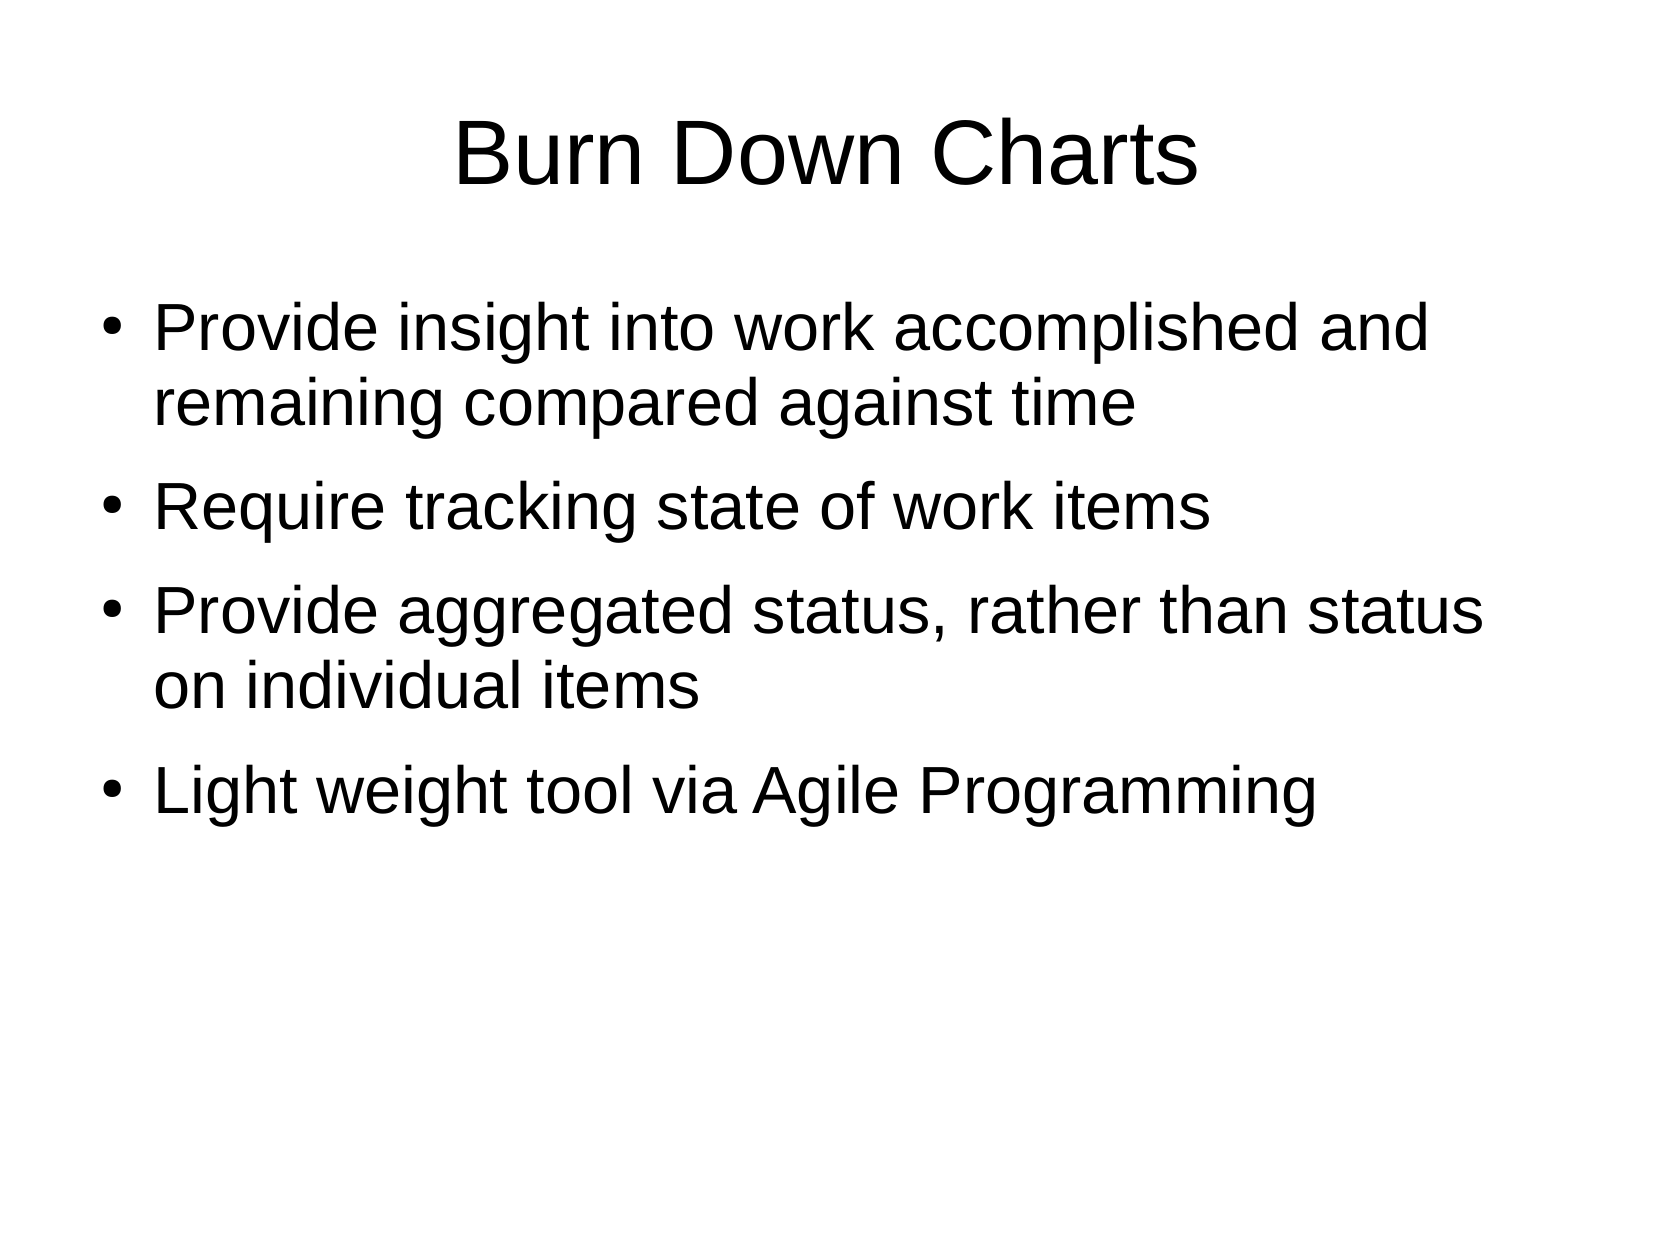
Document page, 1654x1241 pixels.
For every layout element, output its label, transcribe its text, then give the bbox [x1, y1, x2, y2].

list Provide insight into work accomplished and remaining compared against time Require tracking state of work items Provide aggregated status, rather than status on individual items Light weight tool via Agile Programming [82, 290, 1571, 1109]
title Burn Down Charts [82, 56, 1571, 250]
